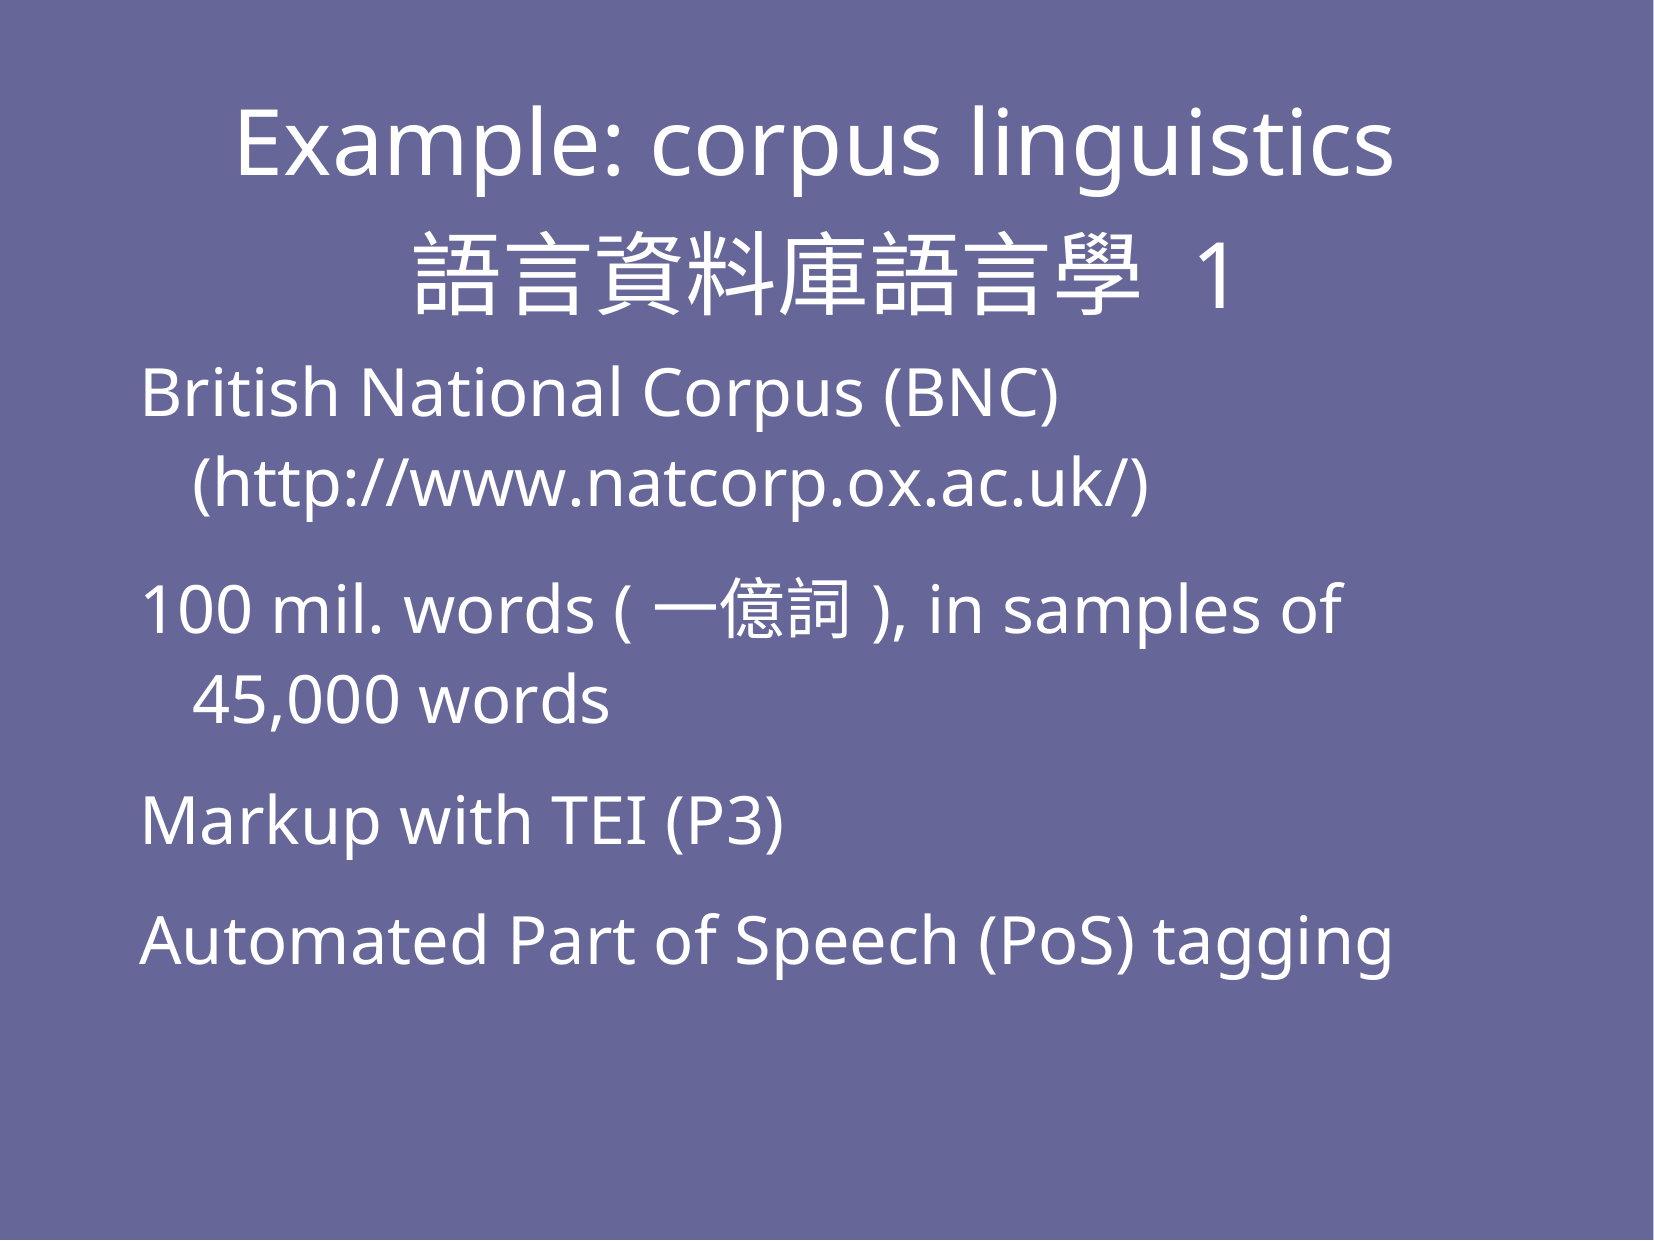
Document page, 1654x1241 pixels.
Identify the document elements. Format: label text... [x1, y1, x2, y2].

list British National Corpus (BNC) (http://www.natcorp.ox.ac.uk/) 100 mil. words (一億詞), in samples of 45,000 words Markup with TEI (P3) Automated Part of Speech (PoS) tagging [121, 344, 1534, 1127]
title Example: corpus linguistics 語言資料庫語言學 1 [121, 83, 1534, 330]
